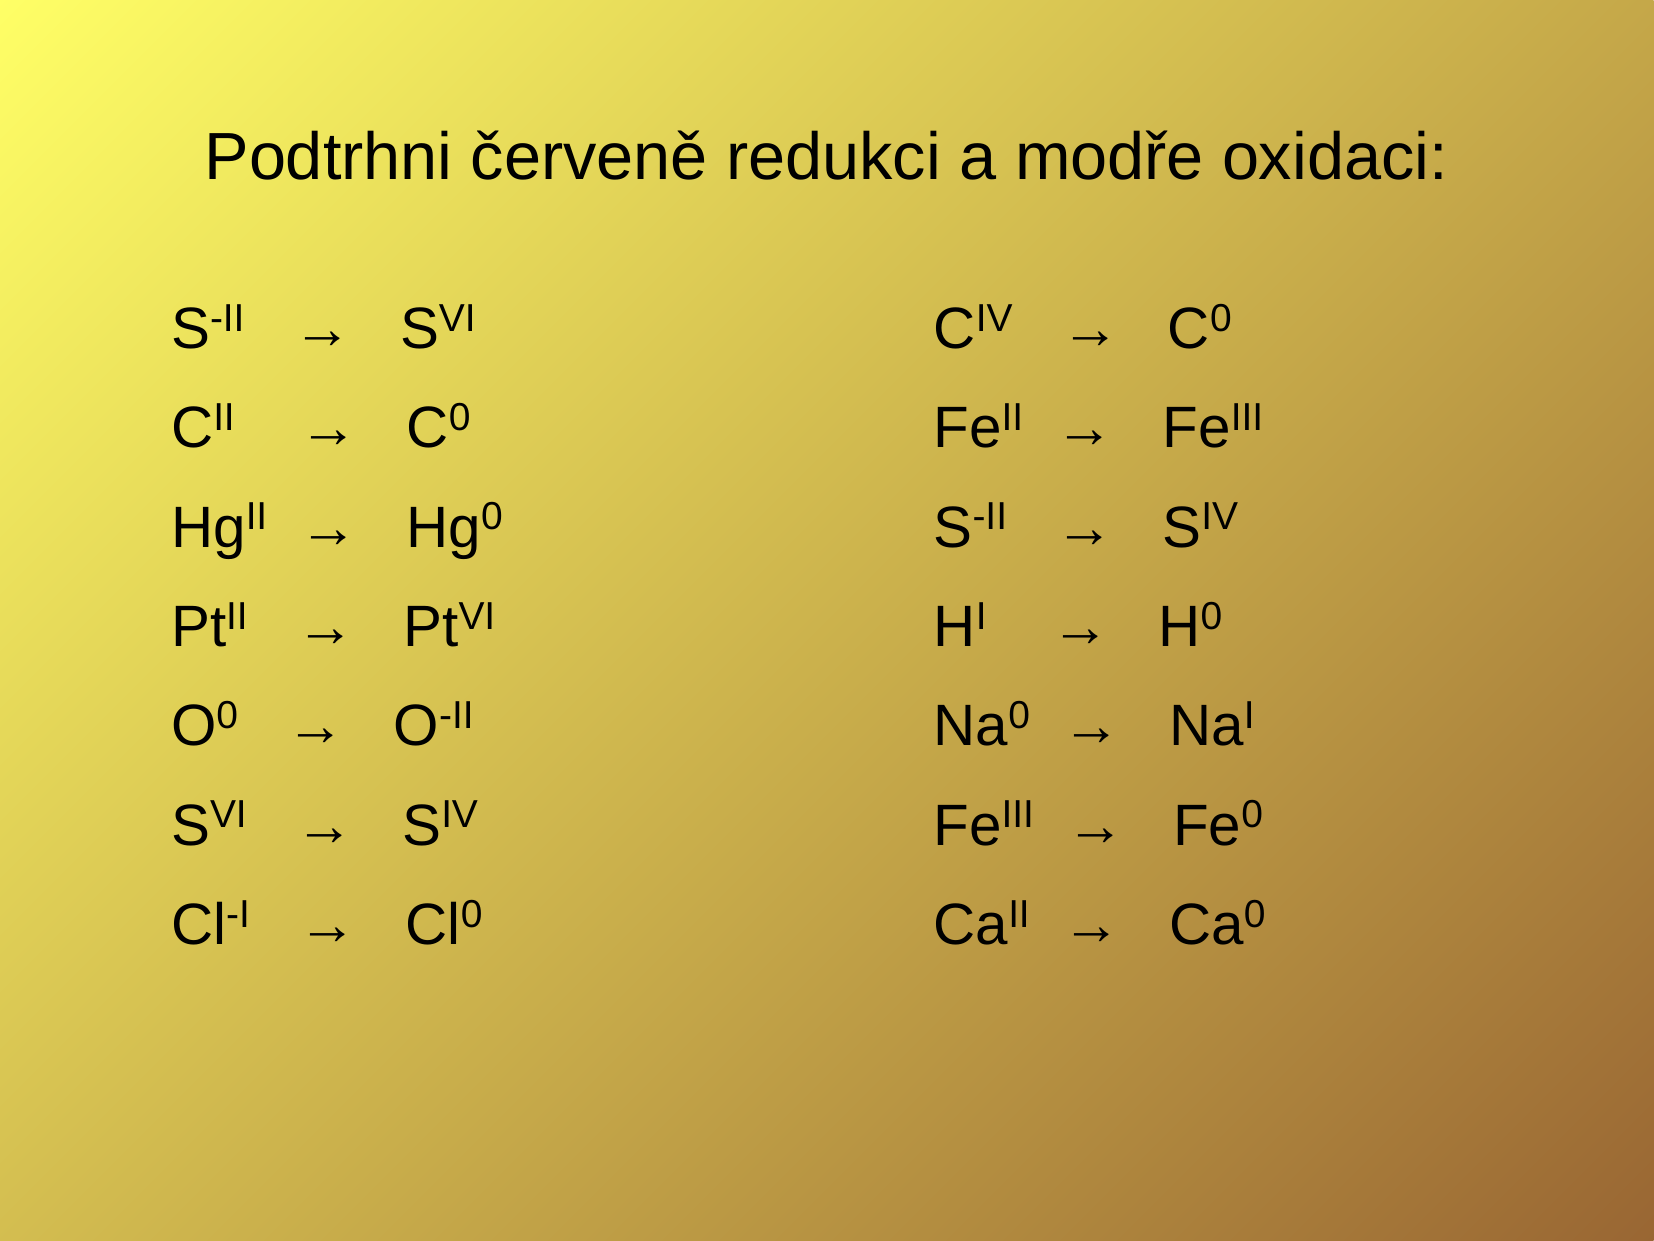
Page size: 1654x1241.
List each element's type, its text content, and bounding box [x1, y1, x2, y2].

title Podtrhni červeně redukci a modře oxidaci: [82, 49, 1571, 257]
list S-II → SVI CII → C0 HgII → Hg0 PtII → PtVI O0 → O-II SVI → SIV Cl-I → Cl0 [82, 290, 809, 1109]
list CIV → C0 FeII → FeIII S-II → SIV HI → H0 Na0 → NaI FeIII → Fe0 CaII → Ca0 [845, 290, 1572, 1109]
